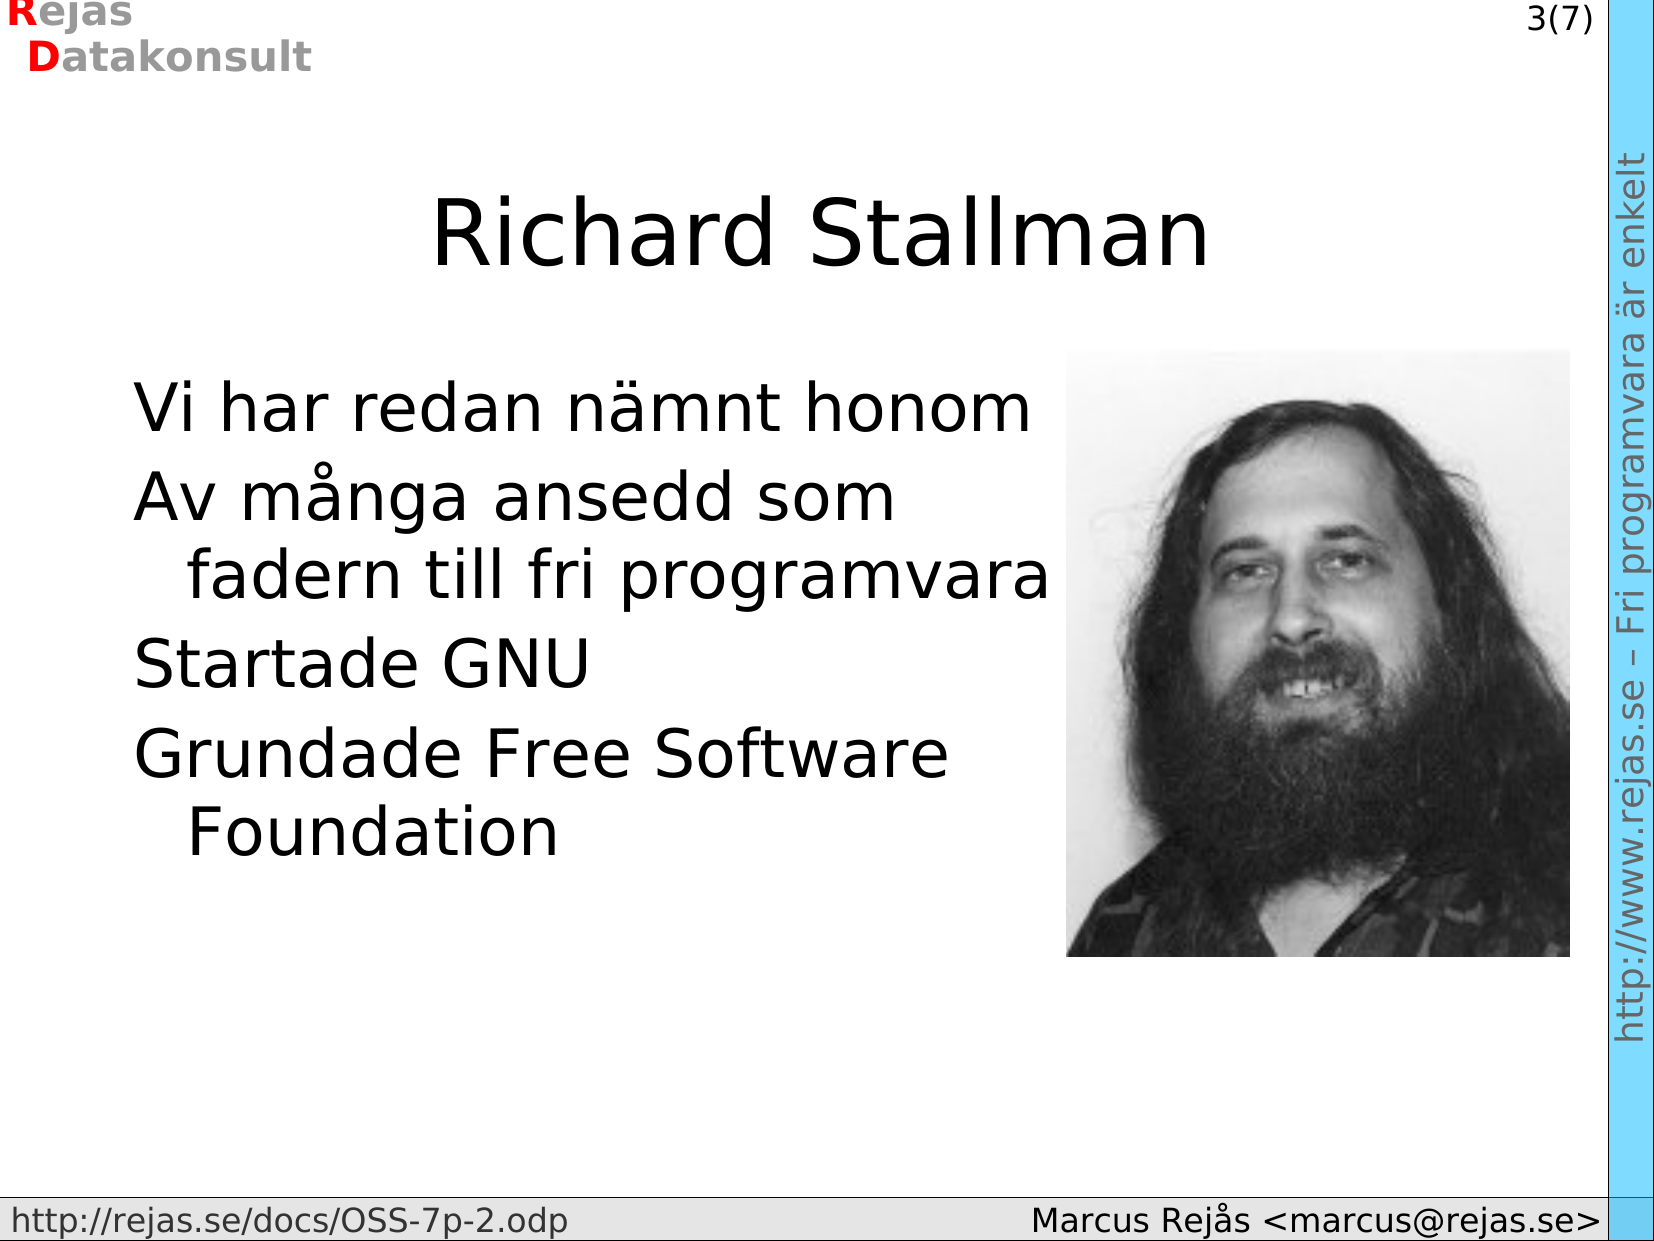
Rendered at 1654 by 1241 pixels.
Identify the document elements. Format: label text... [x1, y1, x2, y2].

picture [1066, 347, 1570, 957]
title Richard Stallman [115, 130, 1528, 338]
list Vi har redan nämnt honom Av många ansedd som fadern till fri programvara Startade GNU Grundade Free Software Foundation [115, 368, 1073, 1165]
